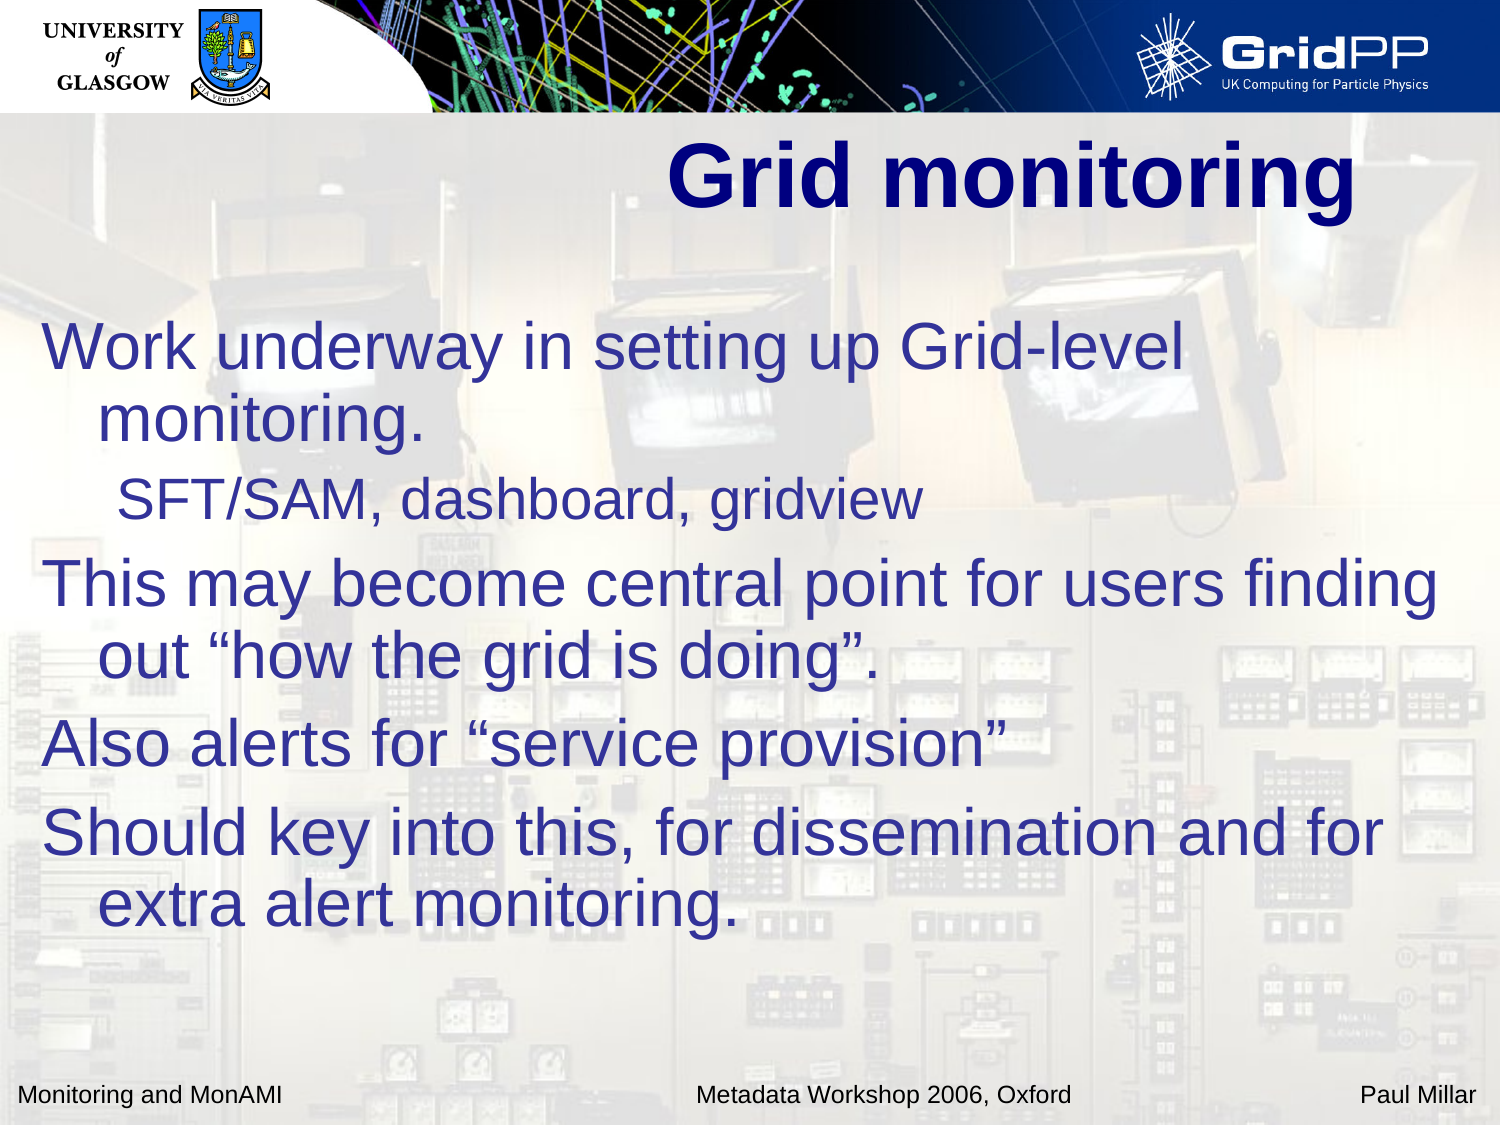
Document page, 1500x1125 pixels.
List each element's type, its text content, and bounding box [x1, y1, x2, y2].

title Grid monitoring [568, 127, 1457, 230]
list Work underway in setting up Grid-level monitoring. SFT/SAM, dashboard, gridview This may become central point for users finding out “how the grid is doing”. Also alerts for “service provision” Should key into this, for dissemination and for extra alert monitoring. [41, 312, 1442, 1041]
picture [0, 0, 1500, 1125]
